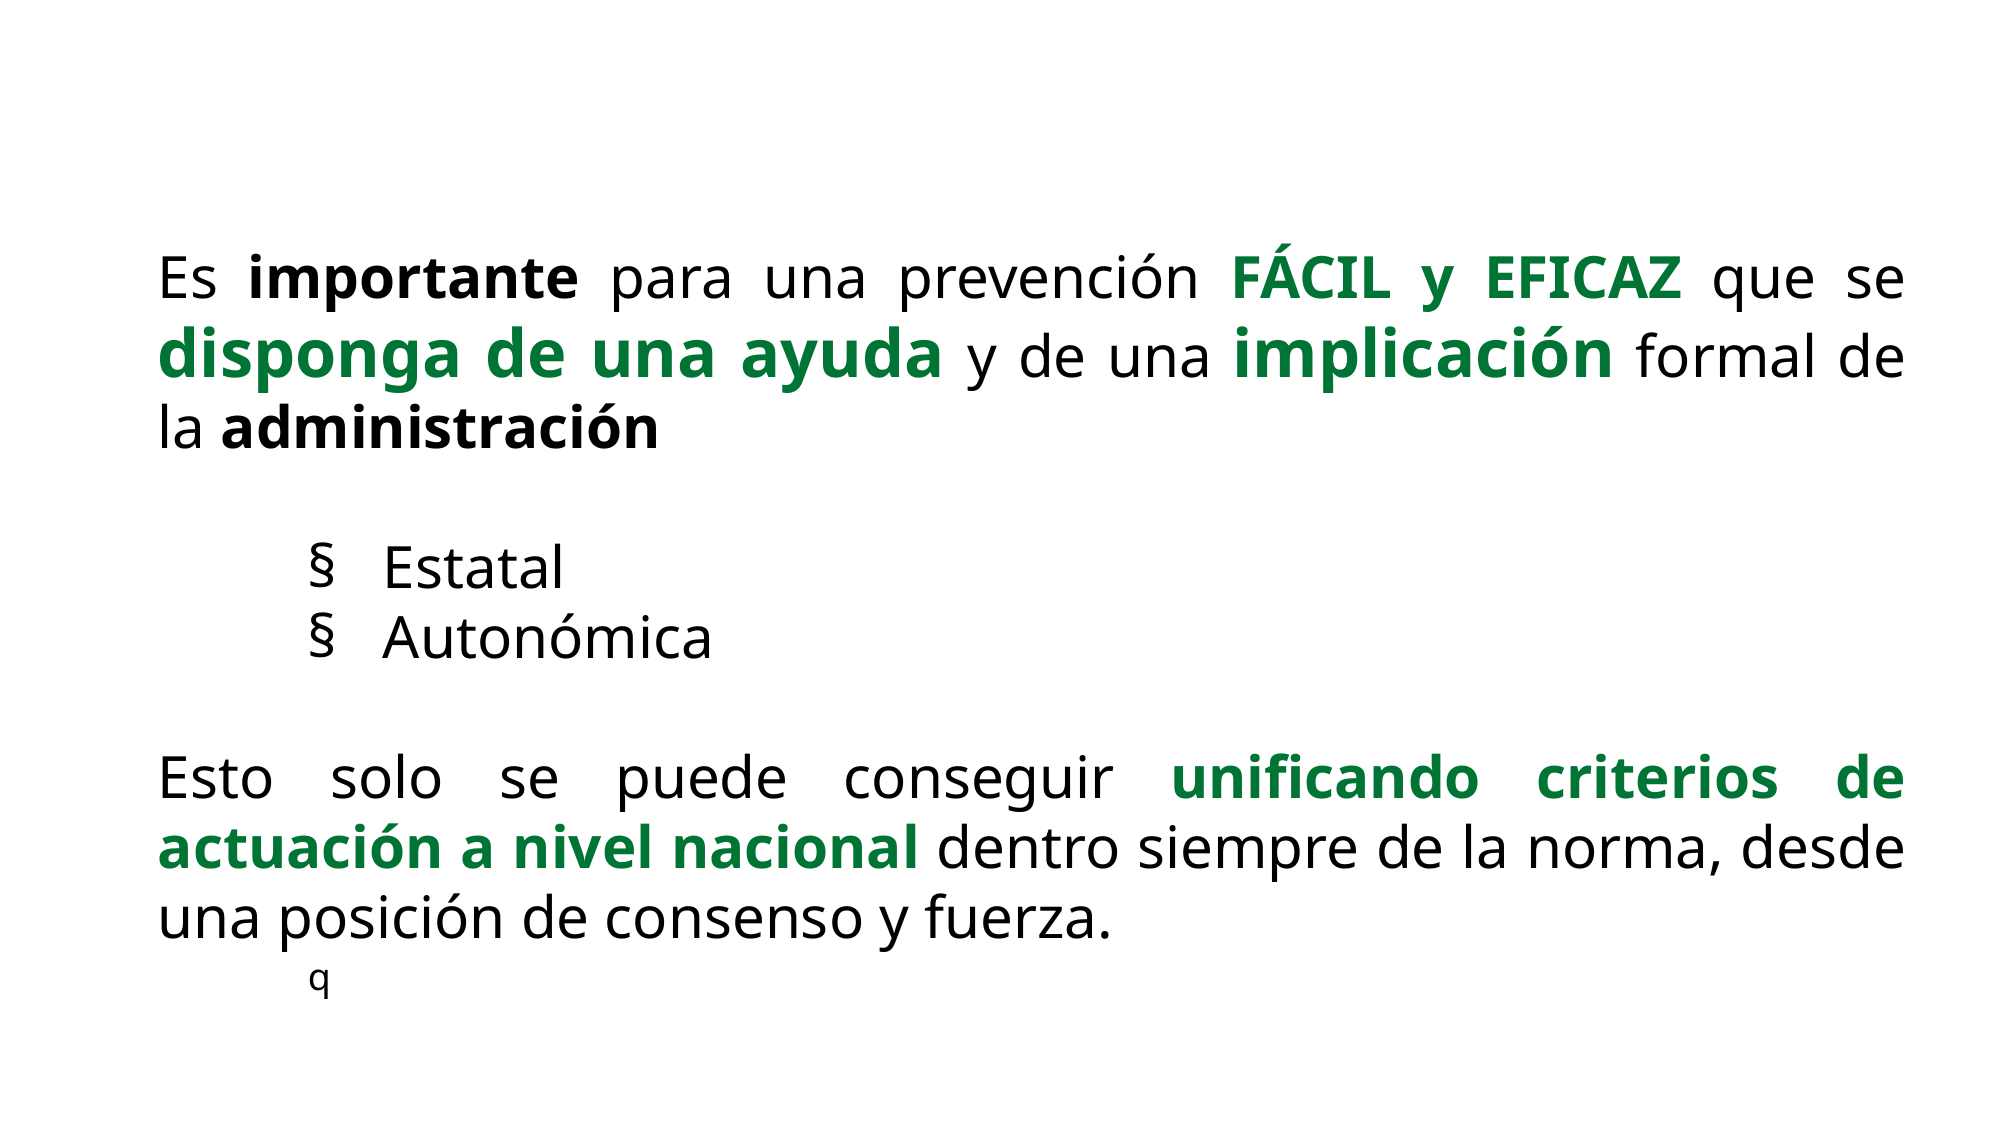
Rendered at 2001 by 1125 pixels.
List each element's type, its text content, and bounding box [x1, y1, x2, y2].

text_box Es importante para una prevención FÁCIL y EFICAZ que se disponga de una ayuda y de una implicación formal de la administración Estatal Autonómica Esto solo se puede conseguir unificando criterios de actuación a nivel nacional dentro siempre de la norma, desde una posición de consenso y fuerza. [142, 233, 1923, 1021]
